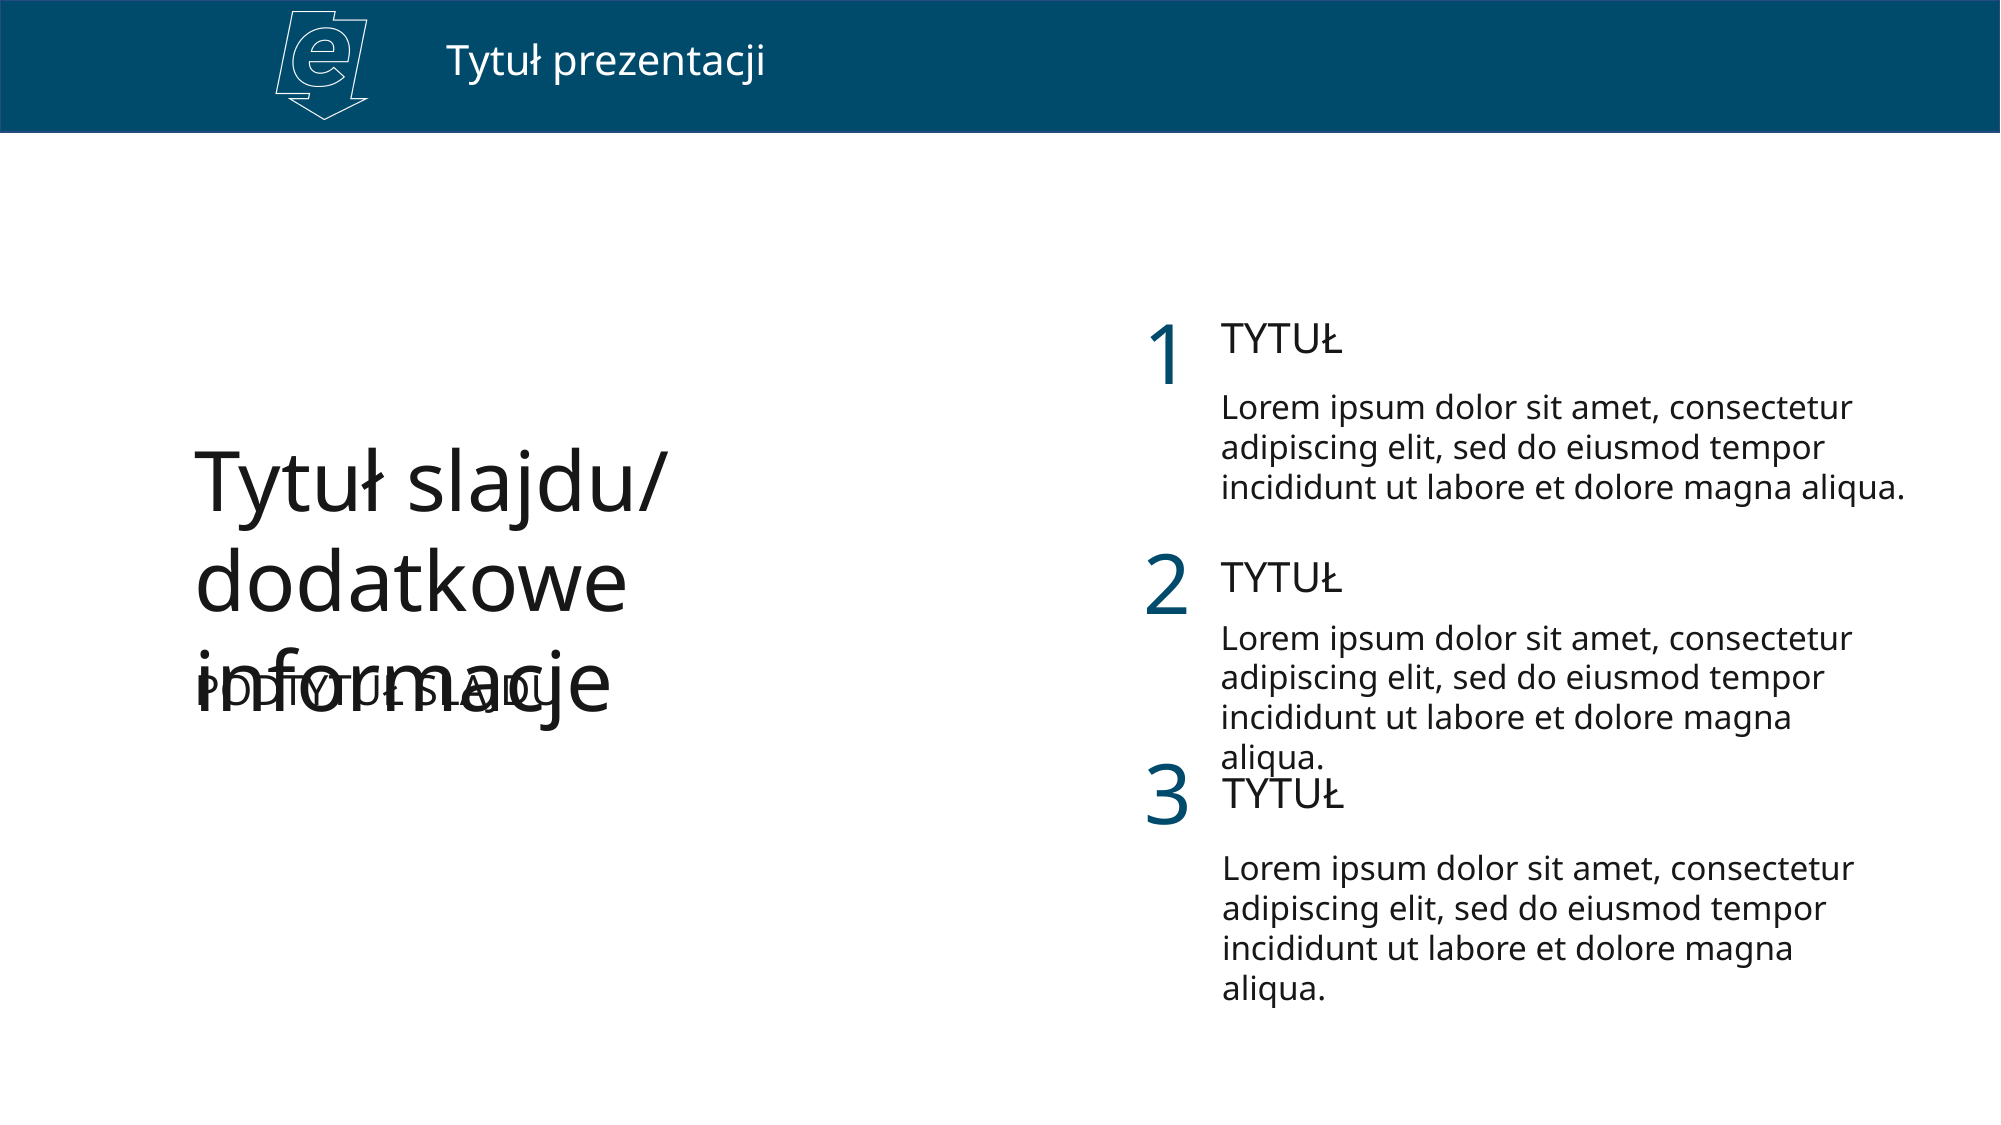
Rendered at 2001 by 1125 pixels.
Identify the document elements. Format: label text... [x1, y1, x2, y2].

text_box TYTUŁ [1206, 543, 1365, 609]
text_box Tytuł prezentacji [431, 26, 1367, 92]
text_box Lorem ipsum dolor sit amet, consectetur adipiscing elit, sed do eiusmod tempor incididunt ut labore et dolore magna aliqua. [1207, 839, 1875, 1015]
text_box Lorem ipsum dolor sit amet, consectetur adipiscing elit, sed do eiusmod tempor incididunt ut labore et dolore magna aliqua. [1205, 609, 1913, 784]
text_box Lorem ipsum dolor sit amet, consectetur adipiscing elit, sed do eiusmod tempor incididunt ut labore et dolore magna aliqua. [1206, 378, 1923, 514]
text_box Tytuł slajdu/ dodatkowe informacje [179, 421, 1000, 656]
text_box TYTUŁ [1207, 759, 1367, 825]
text_box TYTUŁ [1206, 304, 1499, 370]
text_box 3 [1130, 734, 1208, 849]
text_box 2 [1128, 523, 1206, 639]
text_box Tytuł slajdu/ dodatkowe informacje [179, 722, 1000, 736]
text_box 1 [1128, 294, 1206, 410]
text_box [0, 0, 2000, 132]
text_box PODTYTUŁ SLAJDU [179, 656, 1205, 722]
